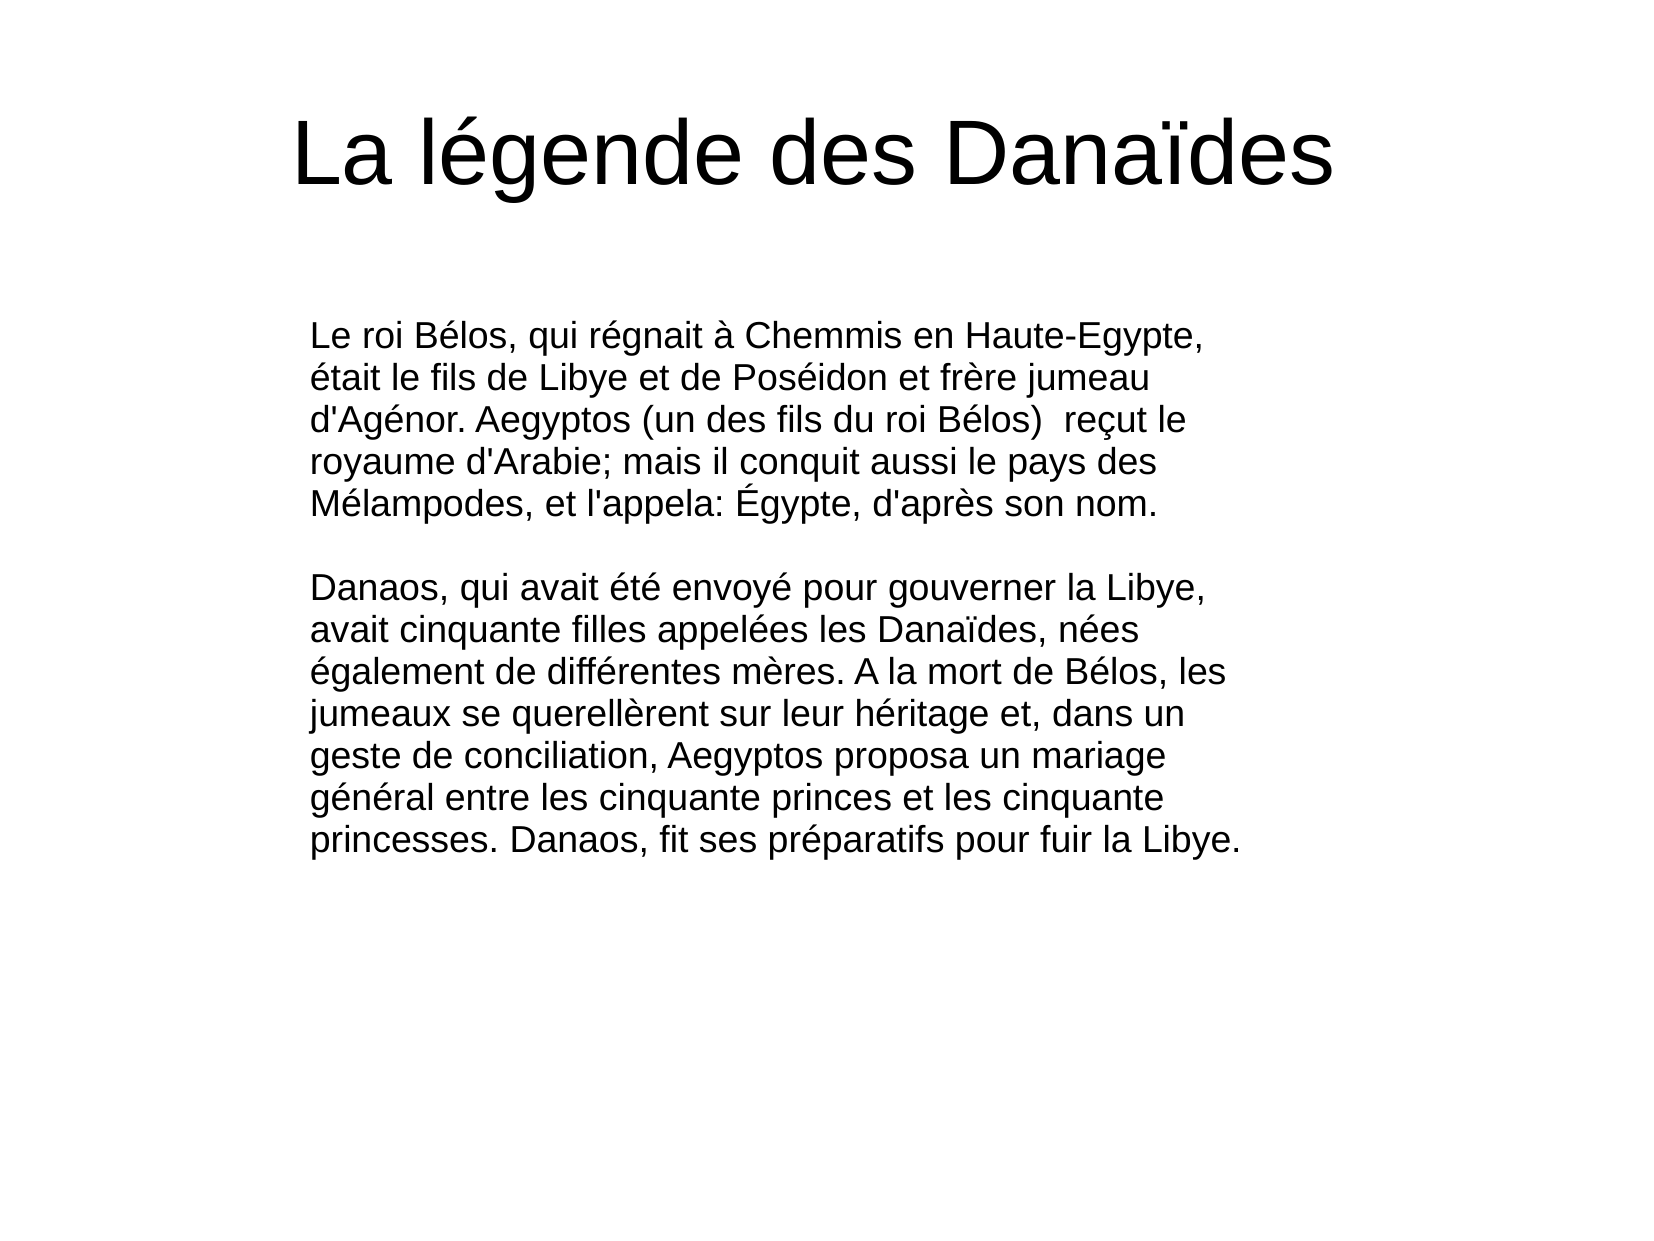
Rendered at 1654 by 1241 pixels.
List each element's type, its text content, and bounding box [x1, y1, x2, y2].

text_box Le roi Bélos, qui régnait à Chemmis en Haute-Egypte, était le fils de Libye et de Poséidon et frère jumeau d'Agénor. Aegyptos (un des fils du roi Bélos) reçut le royaume d'Arabie; mais il conquit aussi le pays des Mélampodes, et l'appela: Égypte, d'après son nom. Danaos, qui avait été envoyé pour gouverner la Libye, avait cinquante filles appelées les Danaïdes, nées également de différentes mères. A la mort de Bélos, les jumeaux se querellèrent sur leur héritage et, dans un geste de conciliation, Aegyptos proposa un mariage général entre les cinquante princes et les cinquante princesses. Danaos, fit ses préparatifs pour fuir la Libye. [295, 307, 1288, 1004]
title La légende des Danaïdes [82, 49, 1571, 257]
